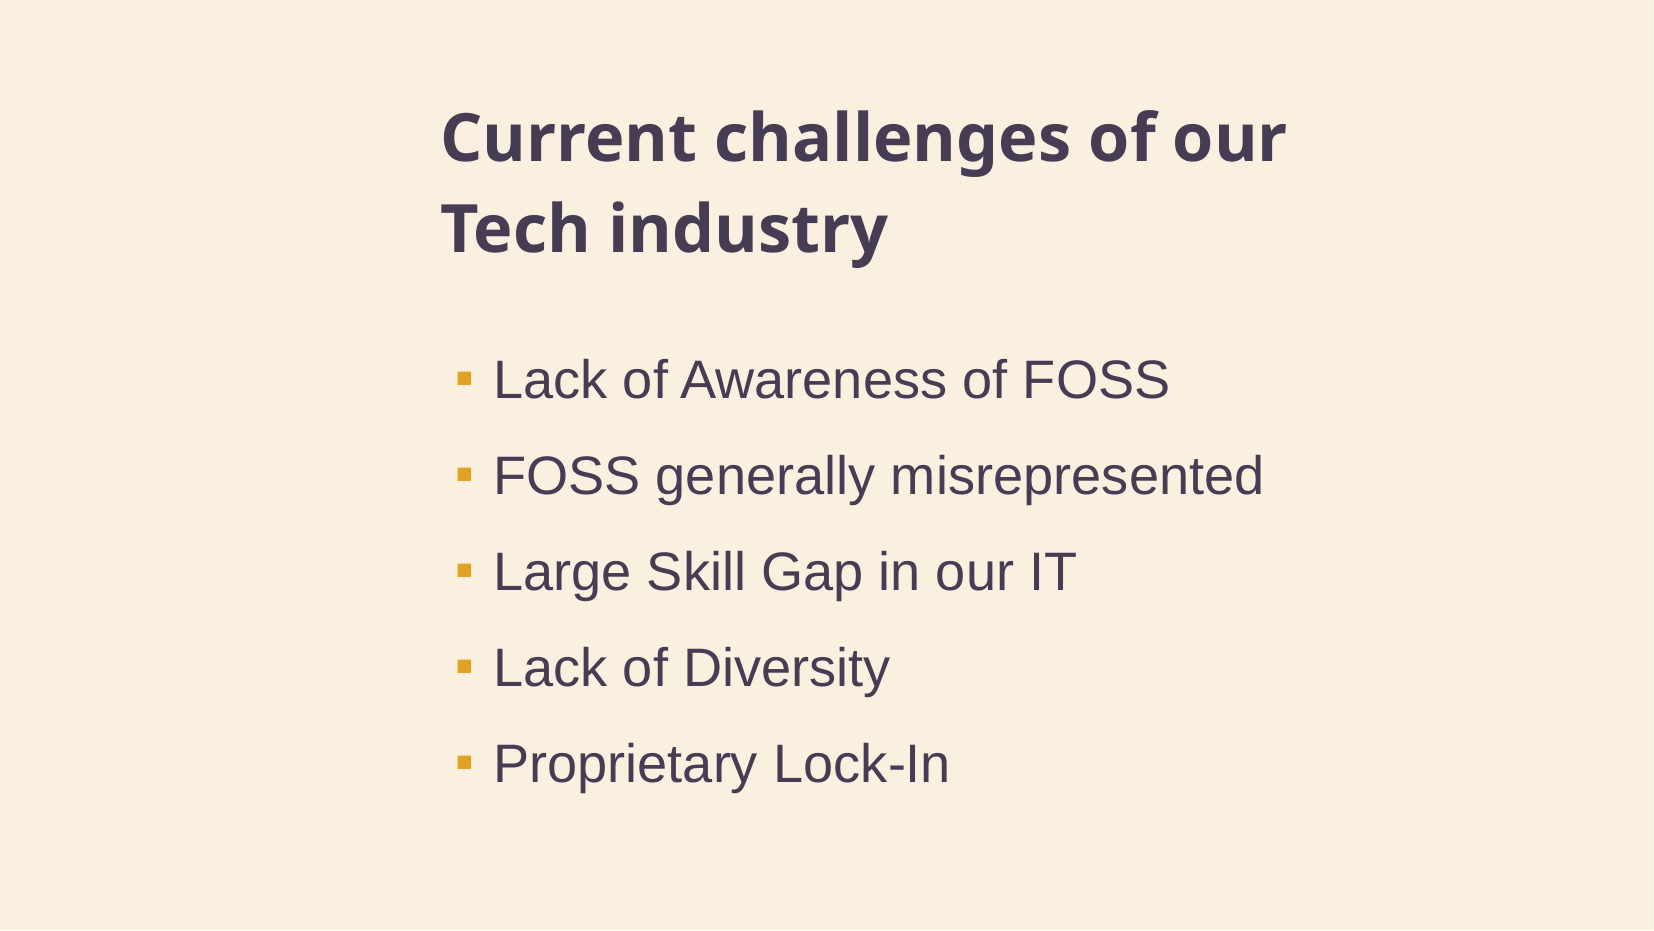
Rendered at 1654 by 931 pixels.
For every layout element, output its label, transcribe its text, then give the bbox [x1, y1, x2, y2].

text_box Lack of Awareness of FOSS FOSS generally misrepresented Large Skill Gap in our IT Lack of Diversity Proprietary Lock-In [442, 342, 1347, 916]
text_box Current challenges of our Tech industry [425, 82, 1312, 258]
